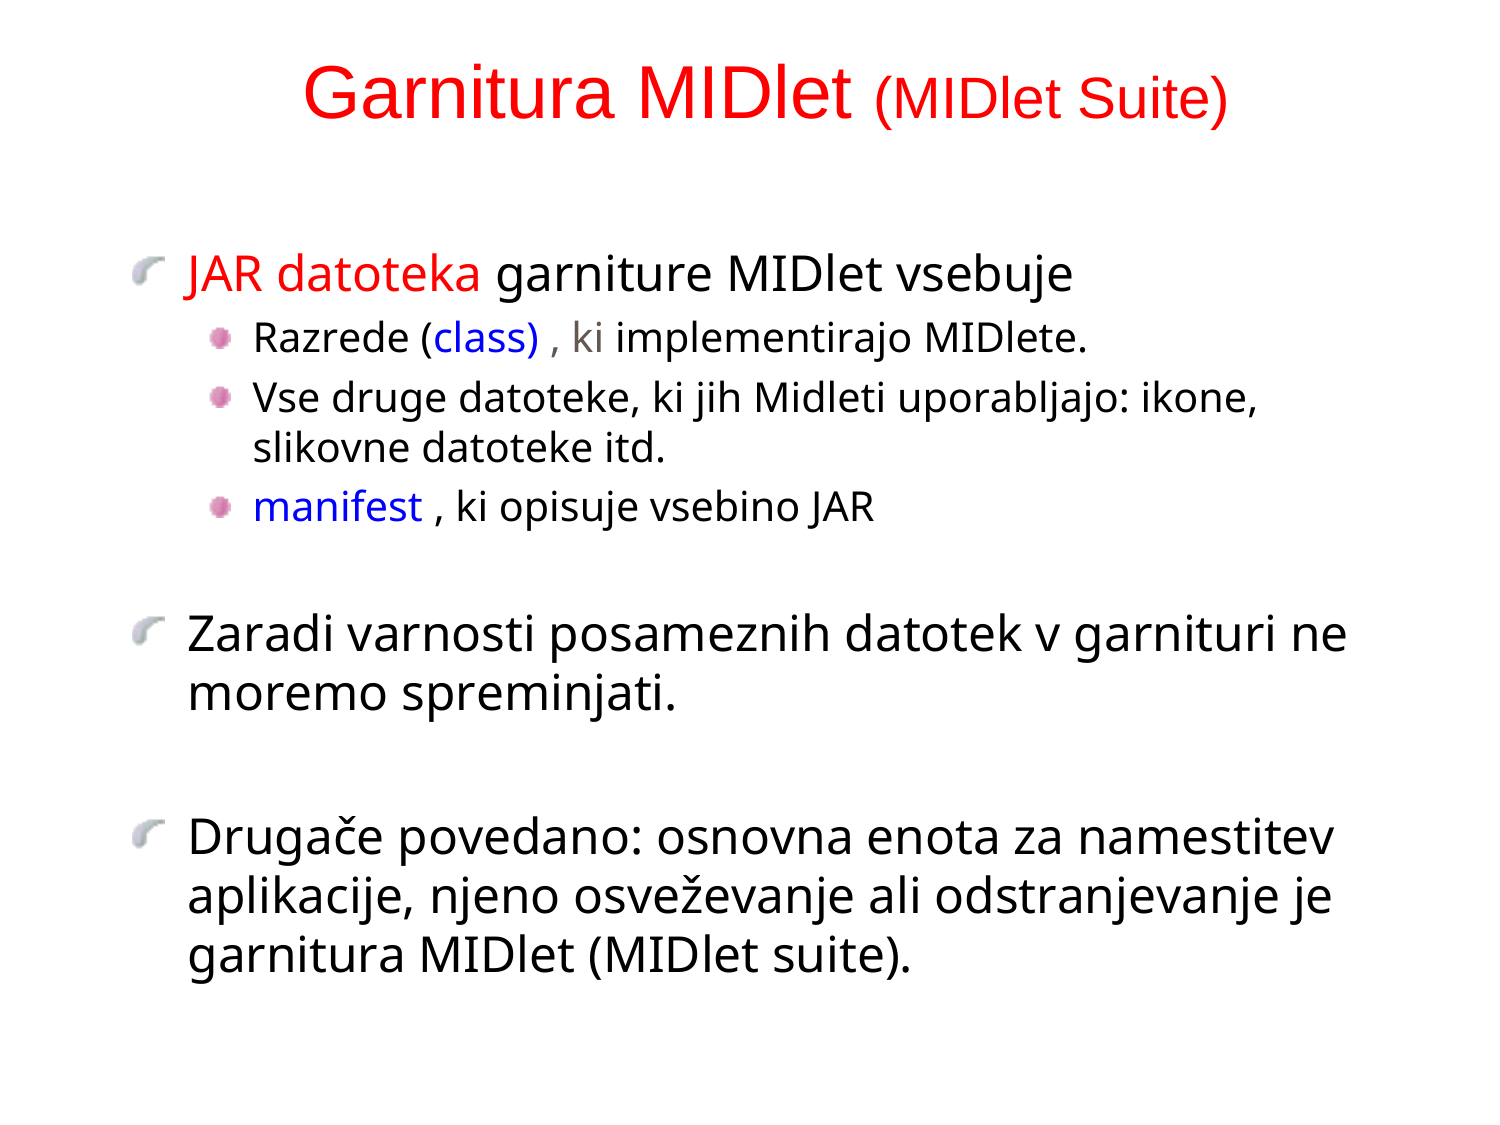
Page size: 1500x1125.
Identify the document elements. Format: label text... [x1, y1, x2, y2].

title Garnitura MIDlet (MIDlet Suite) [128, 35, 1404, 141]
list JAR datoteka garniture MIDlet vsebuje Razrede (class) , ki implementirajo MIDlete. Vse druge datoteke, ki jih Midleti uporabljajo: ikone, slikovne datoteke itd. manifest , ki opisuje vsebino JAR Zaradi varnosti posameznih datotek v garnituri ne moremo spreminjati. Drugače povedano: osnovna enota za namestitev aplikacije, njeno osveževanje ali odstranjevanje je garnitura MIDlet (MIDlet suite). [117, 234, 1393, 949]
